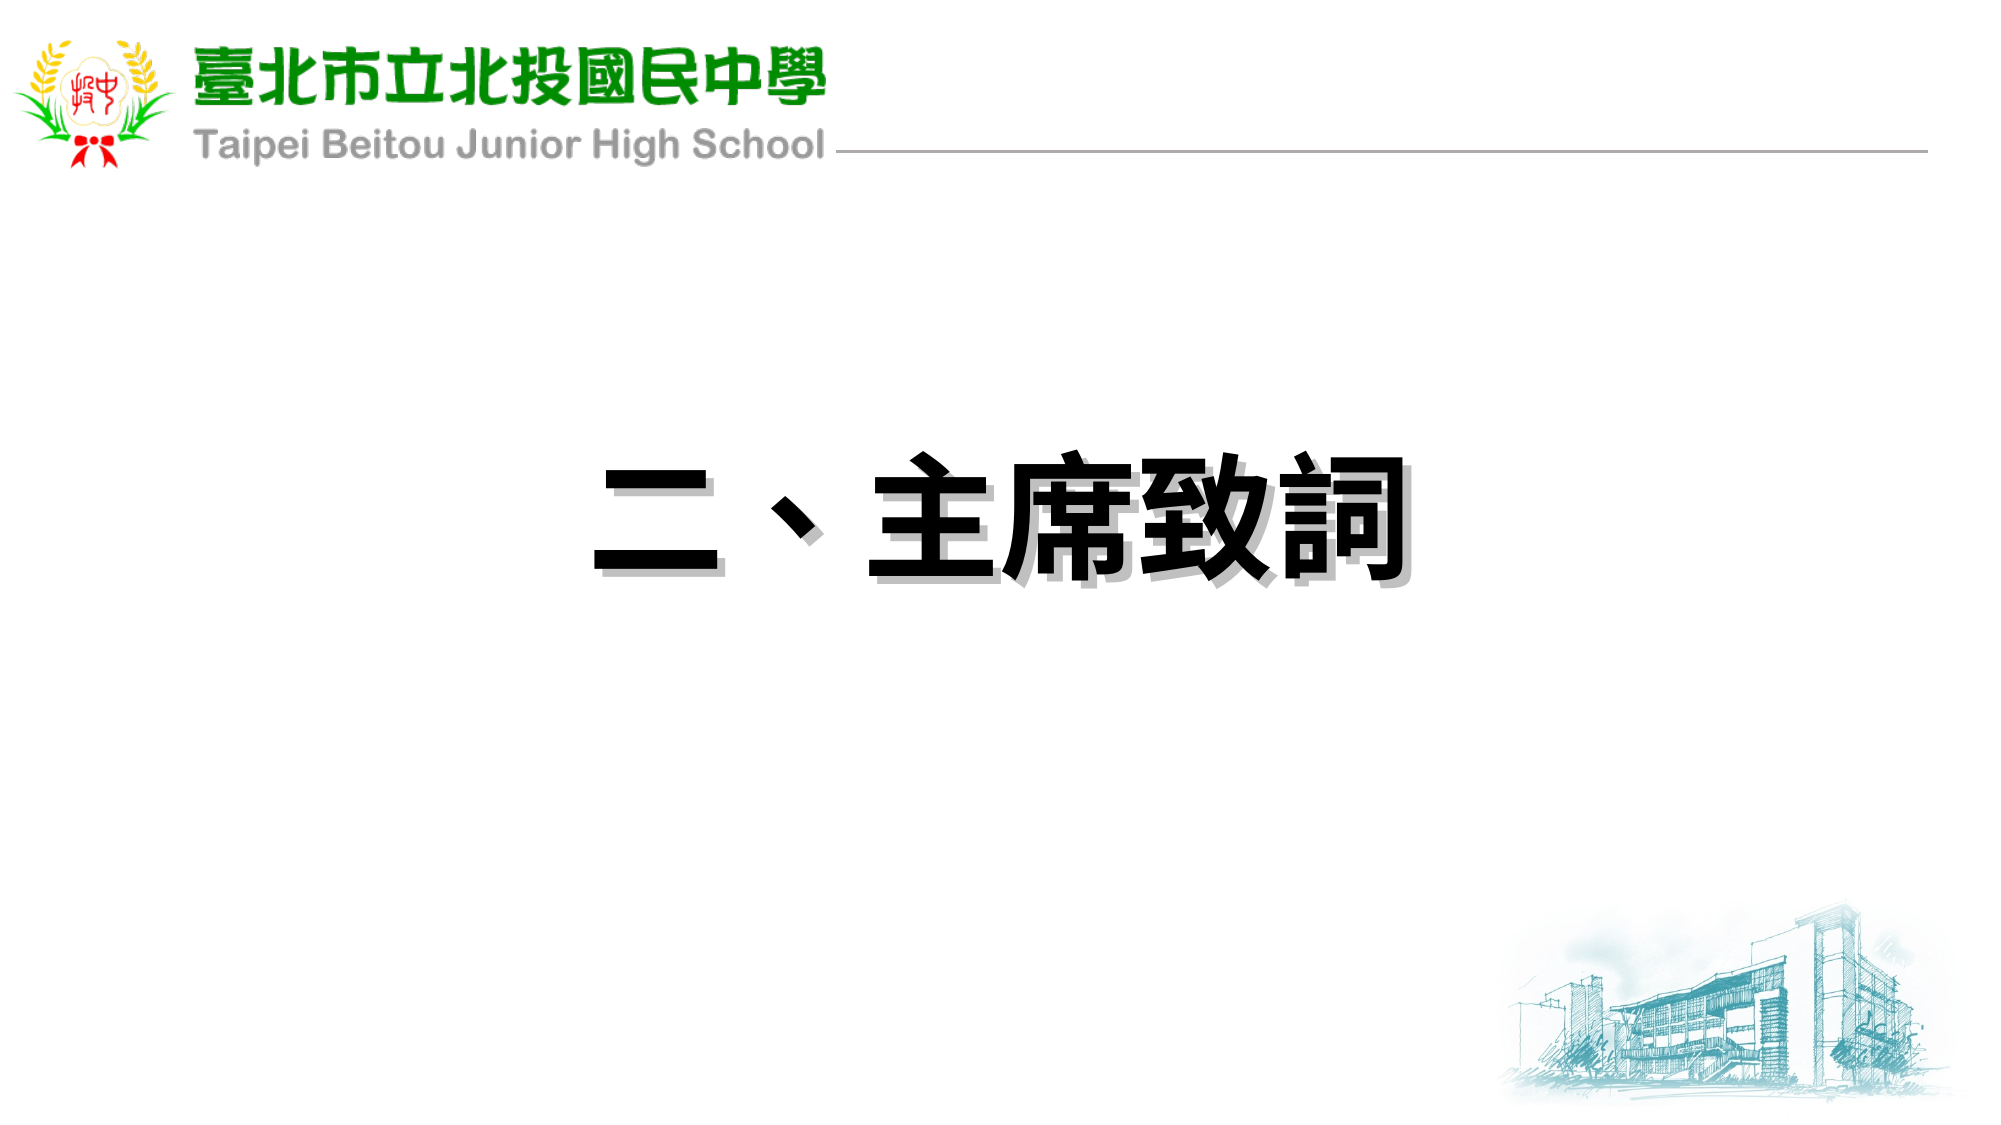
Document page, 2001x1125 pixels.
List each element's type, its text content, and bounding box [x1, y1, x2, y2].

list 二、主席致詞 [137, 423, 1863, 893]
